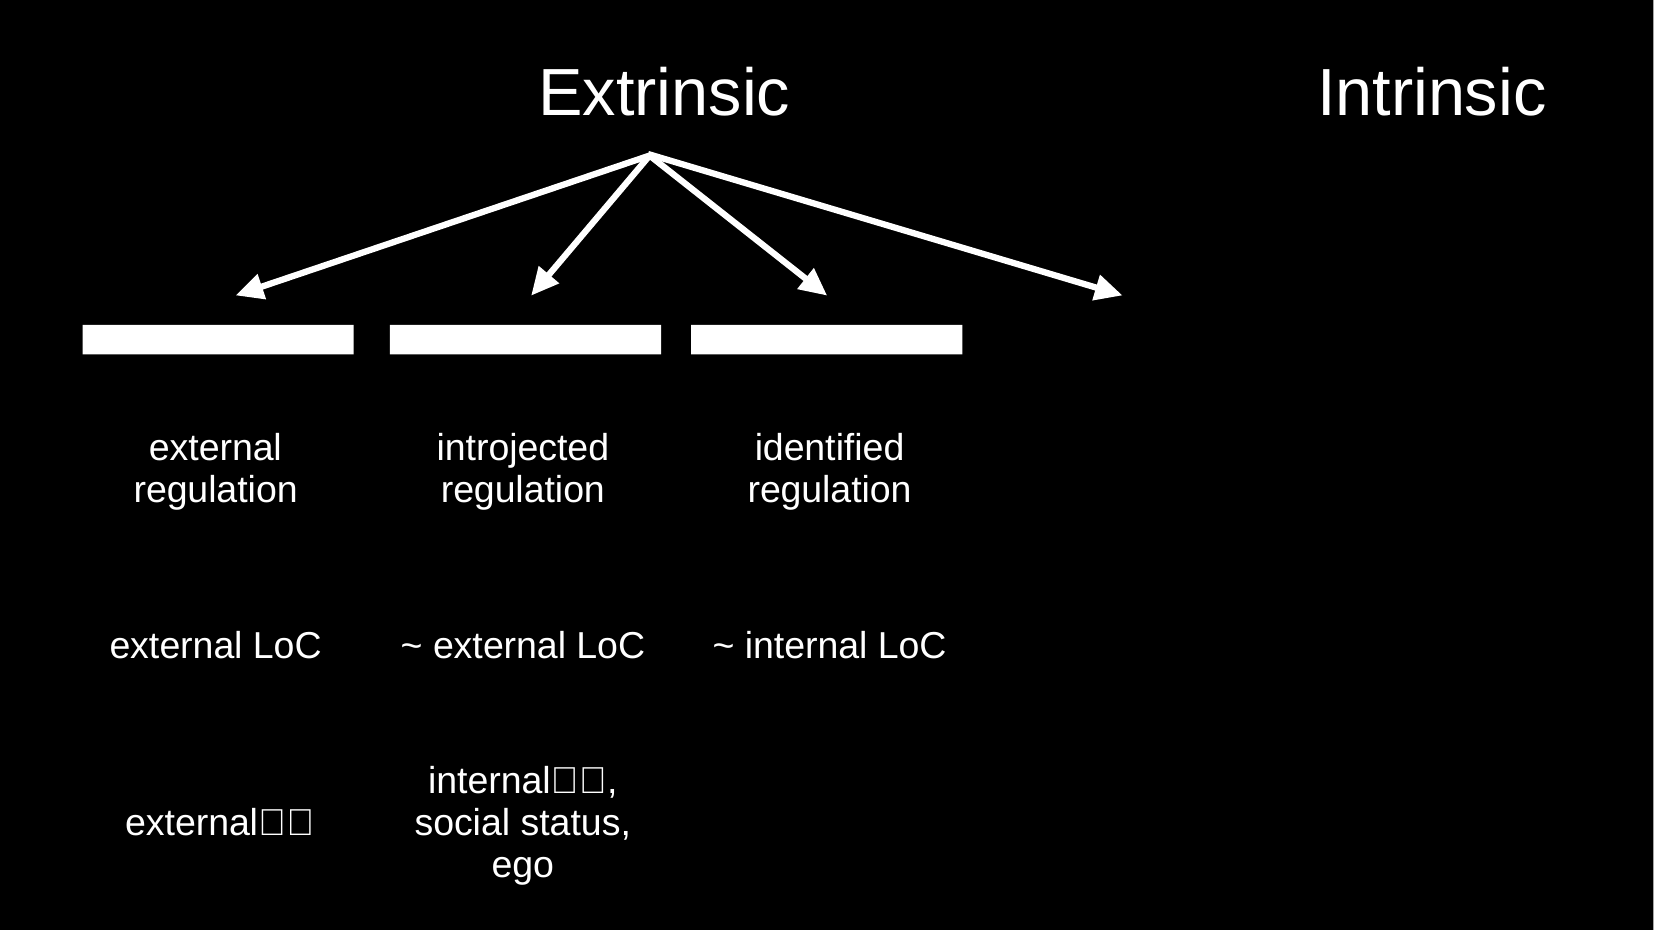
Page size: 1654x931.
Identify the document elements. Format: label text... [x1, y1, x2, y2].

list external LoC [82, 582, 349, 709]
list external🥕🏒 [87, 759, 353, 886]
list ~ internal LoC [696, 582, 963, 709]
list external regulation [82, 405, 349, 532]
list Extrinsic [531, 29, 798, 156]
text_box [82, 324, 354, 355]
list introjected regulation [390, 405, 656, 532]
list Intrinsic [1299, 29, 1565, 156]
text_box [691, 324, 963, 355]
list ~ external LoC [390, 582, 656, 709]
list identified regulation [696, 405, 963, 532]
list internal🥕🏒, social status, ego [390, 759, 656, 886]
text_box [389, 324, 662, 355]
